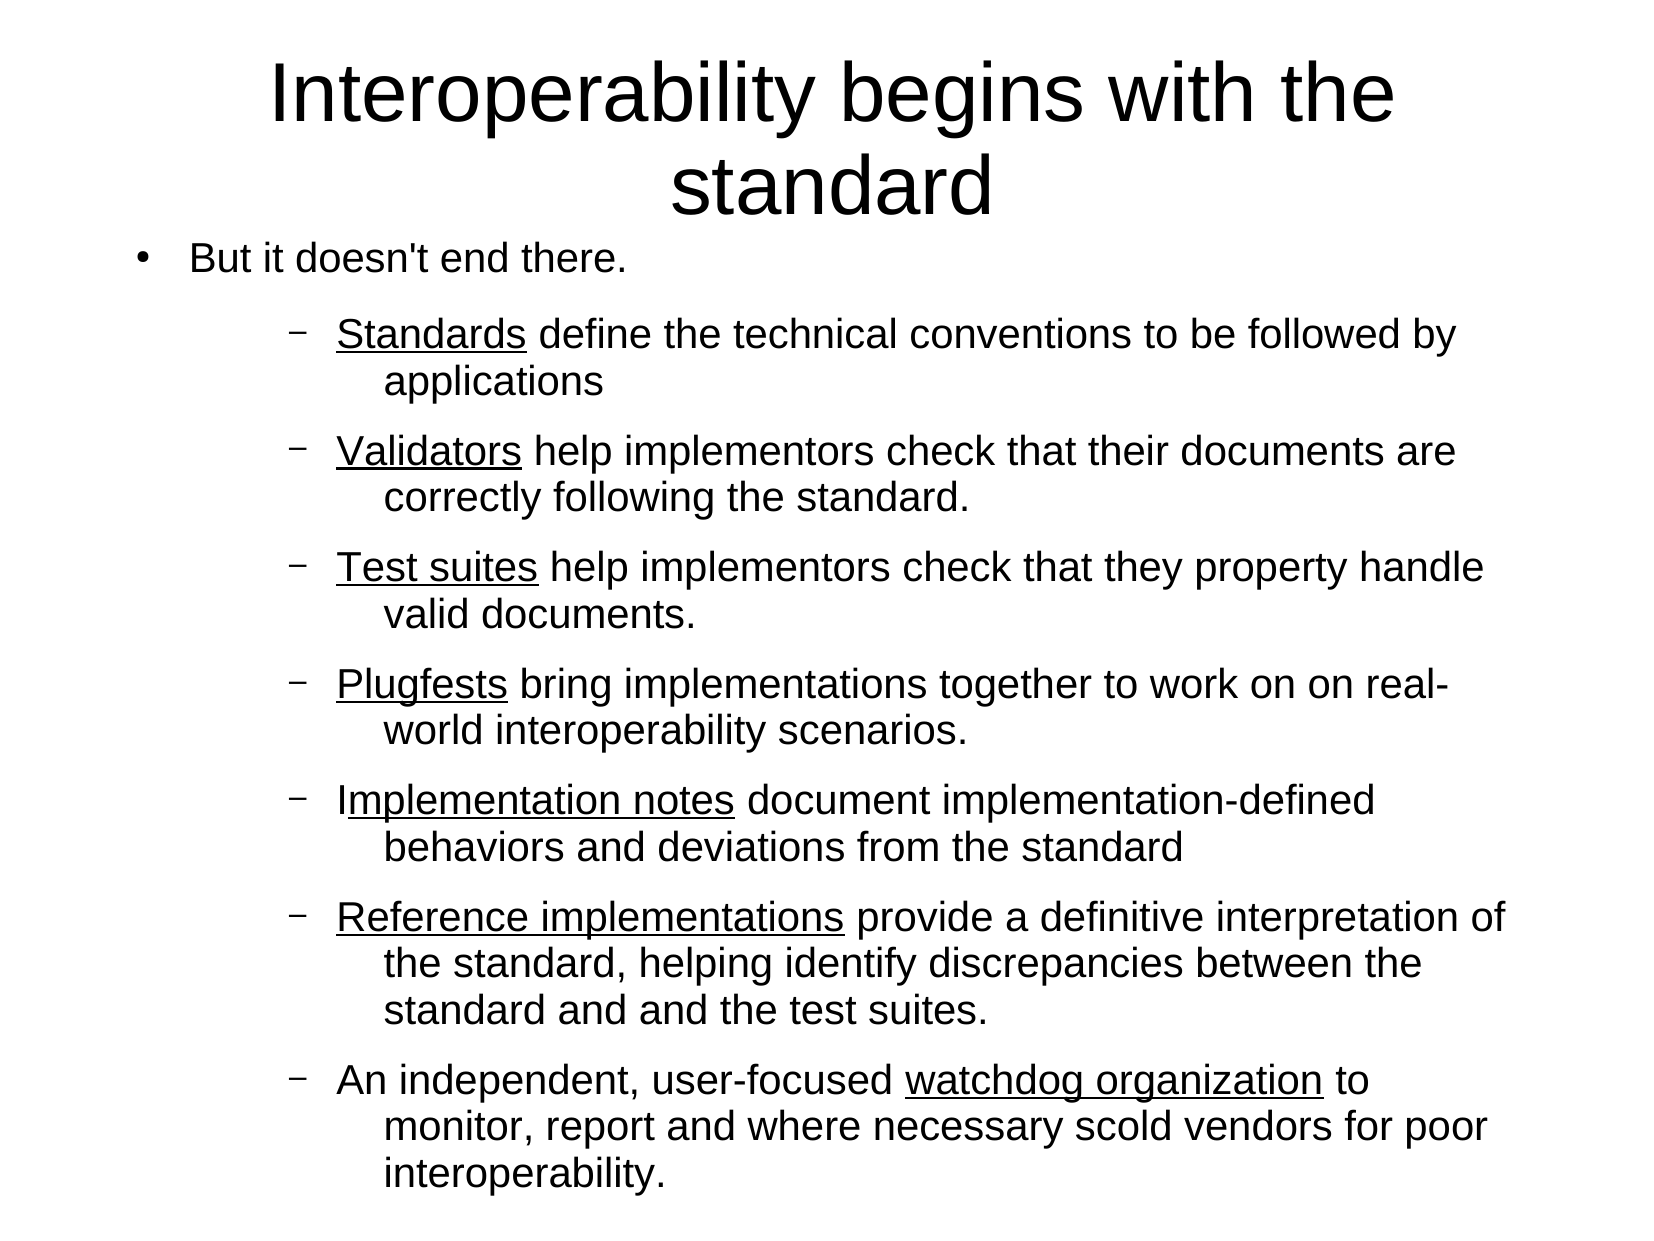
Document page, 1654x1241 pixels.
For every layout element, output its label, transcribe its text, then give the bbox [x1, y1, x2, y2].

title Interoperability begins with the standard [126, 35, 1539, 243]
list But it doesn't end there. Standards define the technical conventions to be followed by applications Validators help implementors check that their documents are correctly following the standard. Test suites help implementors check that they property handle valid documents. Plugfests bring implementations together to work on on real-world interoperability scenarios. Implementation notes document implementation-defined behaviors and deviations from the standard Reference implementations provide a definitive interpretation of the standard, helping identify discrepancies between the standard and and the test suites. An independent, user-focused watchdog organization to monitor, report and where necessary scold vendors for poor interoperability. [100, 234, 1513, 1207]
